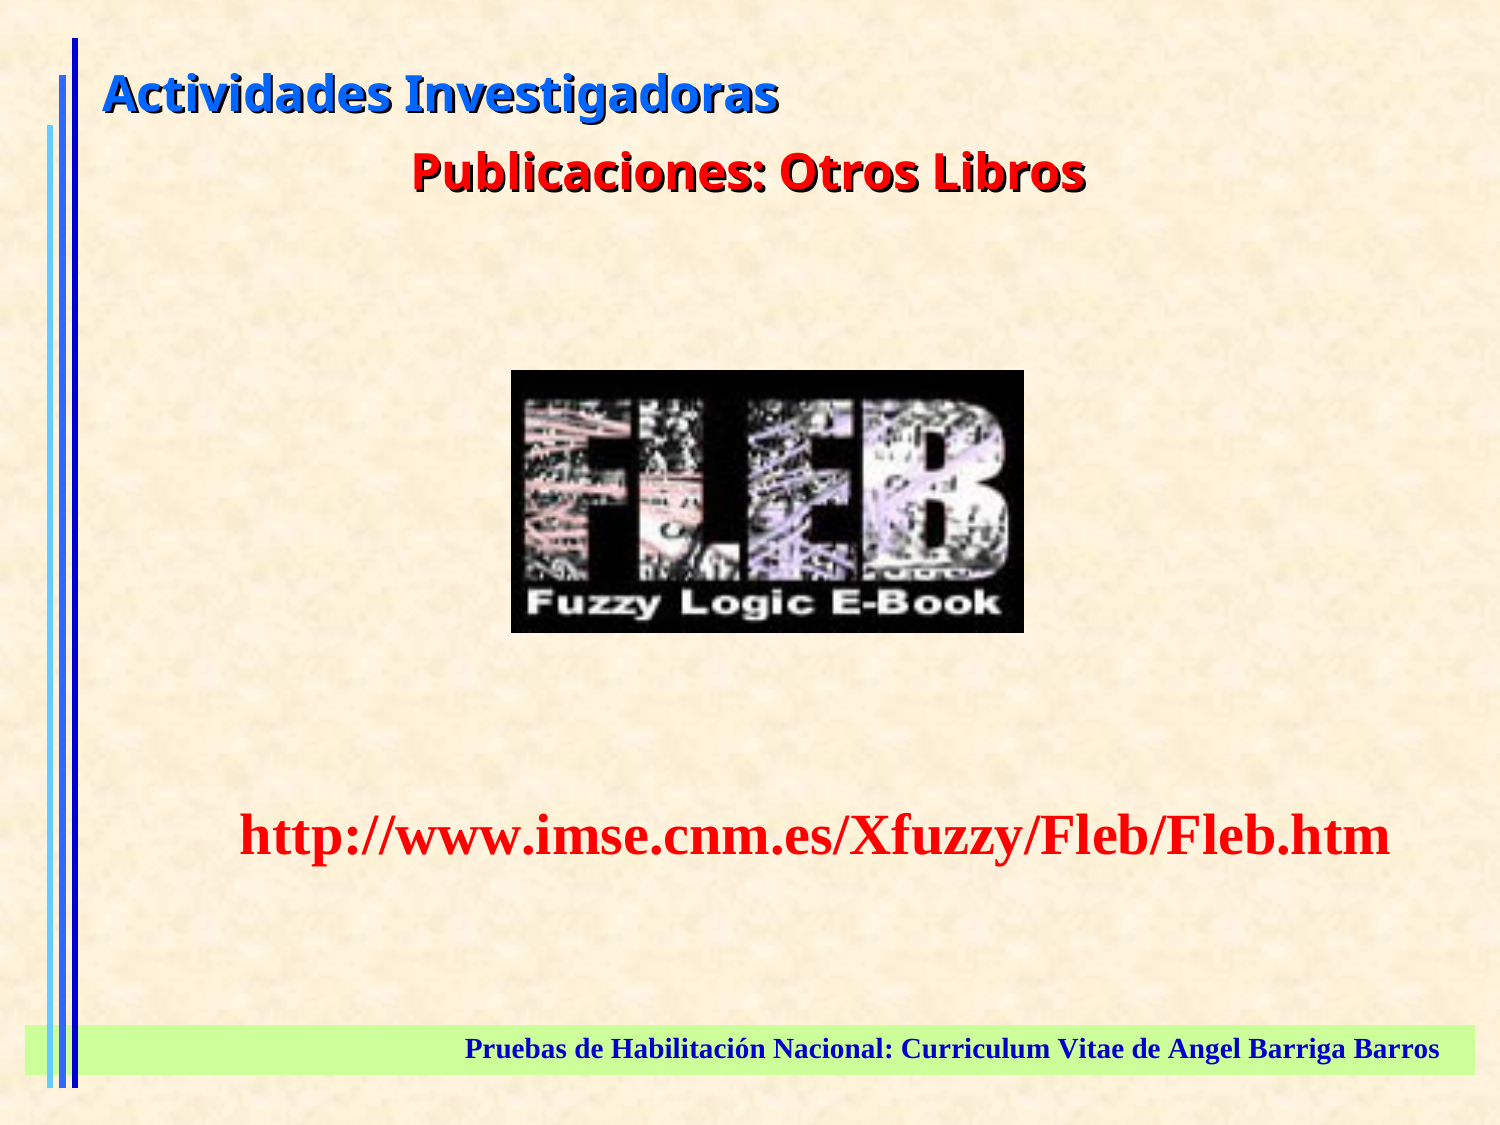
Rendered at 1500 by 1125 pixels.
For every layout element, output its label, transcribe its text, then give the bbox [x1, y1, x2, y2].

text_box Actividades Investigadoras [87, 49, 794, 134]
text_box Publicaciones: Otros Libros [395, 143, 1101, 207]
text_box http://www.imse.cnm.es/Xfuzzy/Fleb/Fleb.htm [168, 796, 1464, 872]
picture [0, 0, 1500, 1125]
